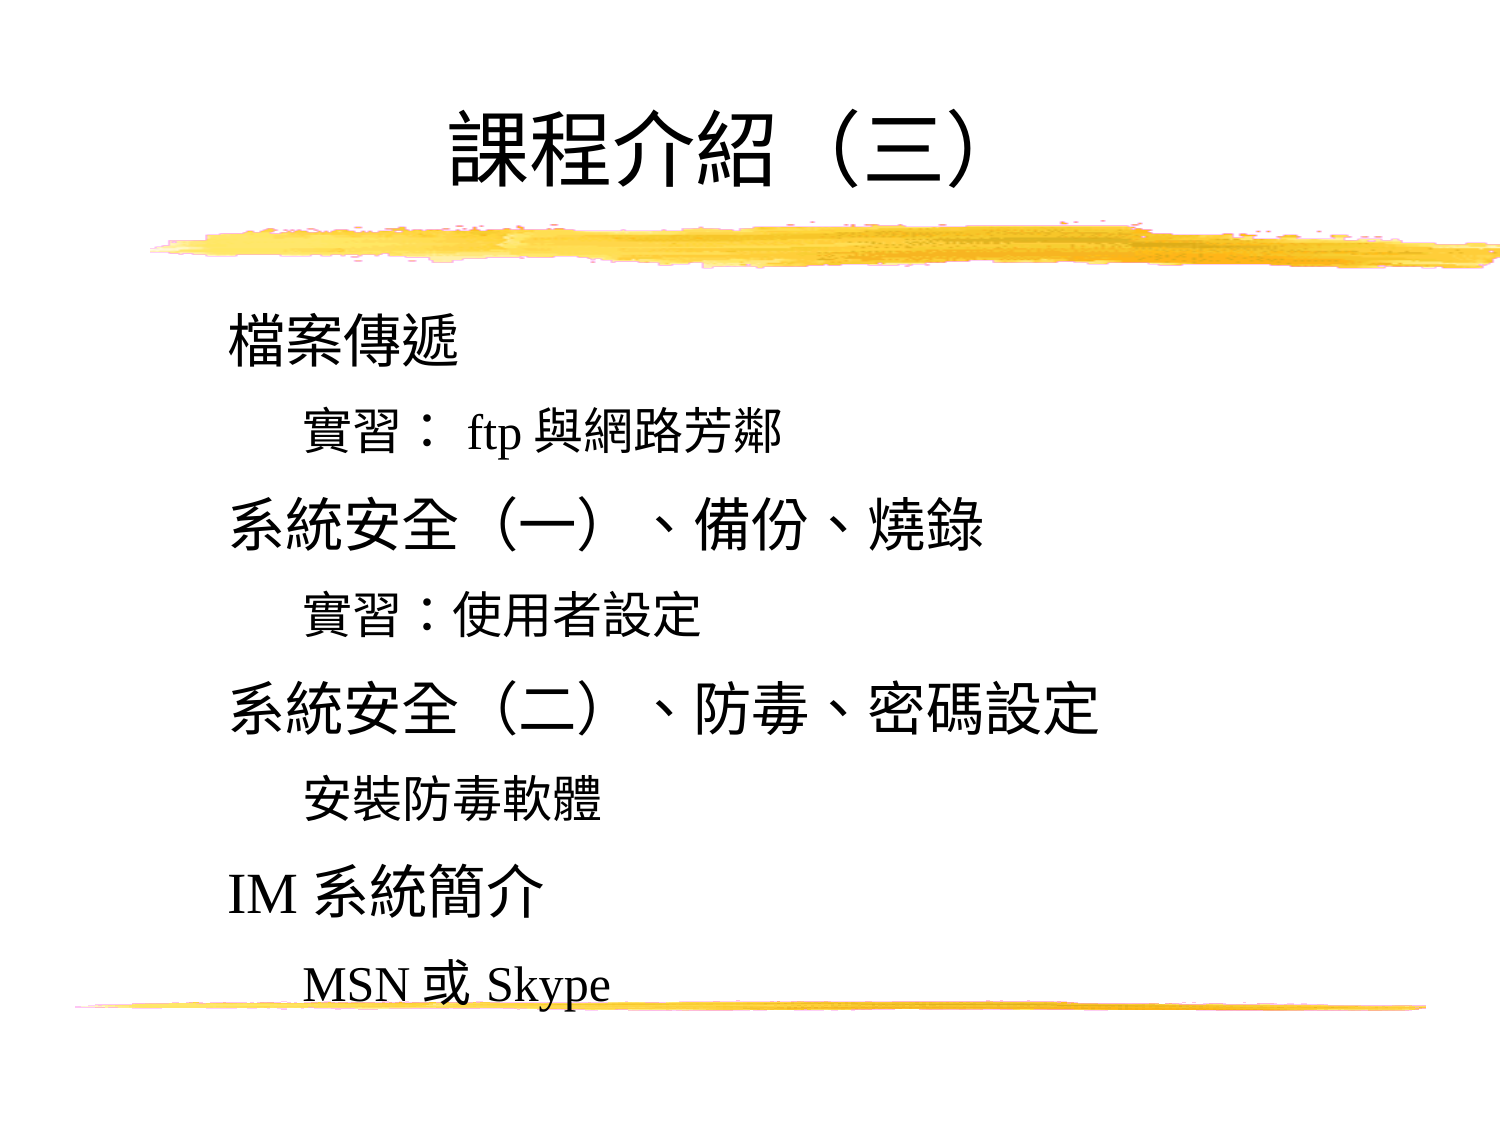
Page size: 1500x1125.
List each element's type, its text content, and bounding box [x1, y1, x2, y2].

picture [75, 999, 1426, 1013]
picture [150, 215, 1500, 279]
title 課程介紹（三） [99, 24, 1375, 213]
list 檔案傳遞 實習：ftp與網路芳鄰 系統安全（一）、備份、燒錄 實習：使用者設定 系統安全（二）、防毒、密碼設定 安裝防毒軟體 IM系統簡介 MSN或Skype [212, 287, 1413, 996]
